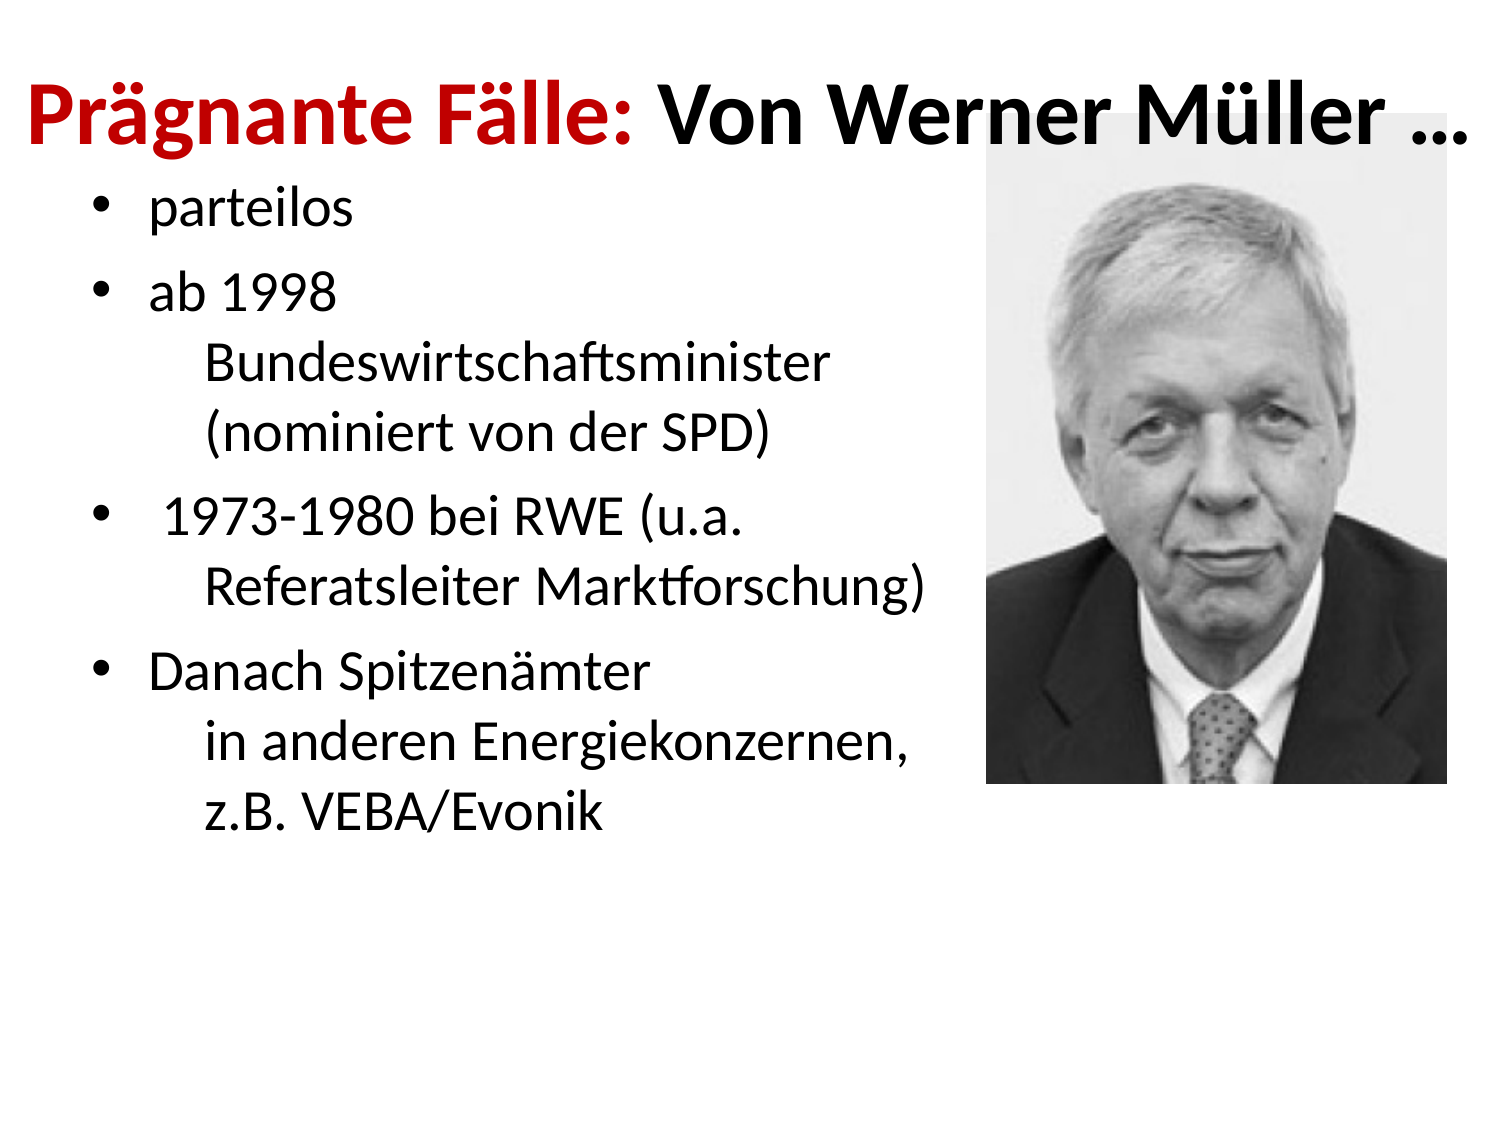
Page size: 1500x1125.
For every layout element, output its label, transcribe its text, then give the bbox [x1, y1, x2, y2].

picture [986, 149, 1447, 784]
title Prägnante Fälle: Von Werner Müller … [0, 45, 1500, 149]
text_box parteilos ab 1998 Bundeswirtschaftsminister (nominiert von der SPD) 1973-1980 bei RWE (u.a. Referatsleiter Marktforschung) Danach Spitzenämter in anderen Energiekonzernen, z.B. VEBA/Evonik [76, 160, 963, 1010]
